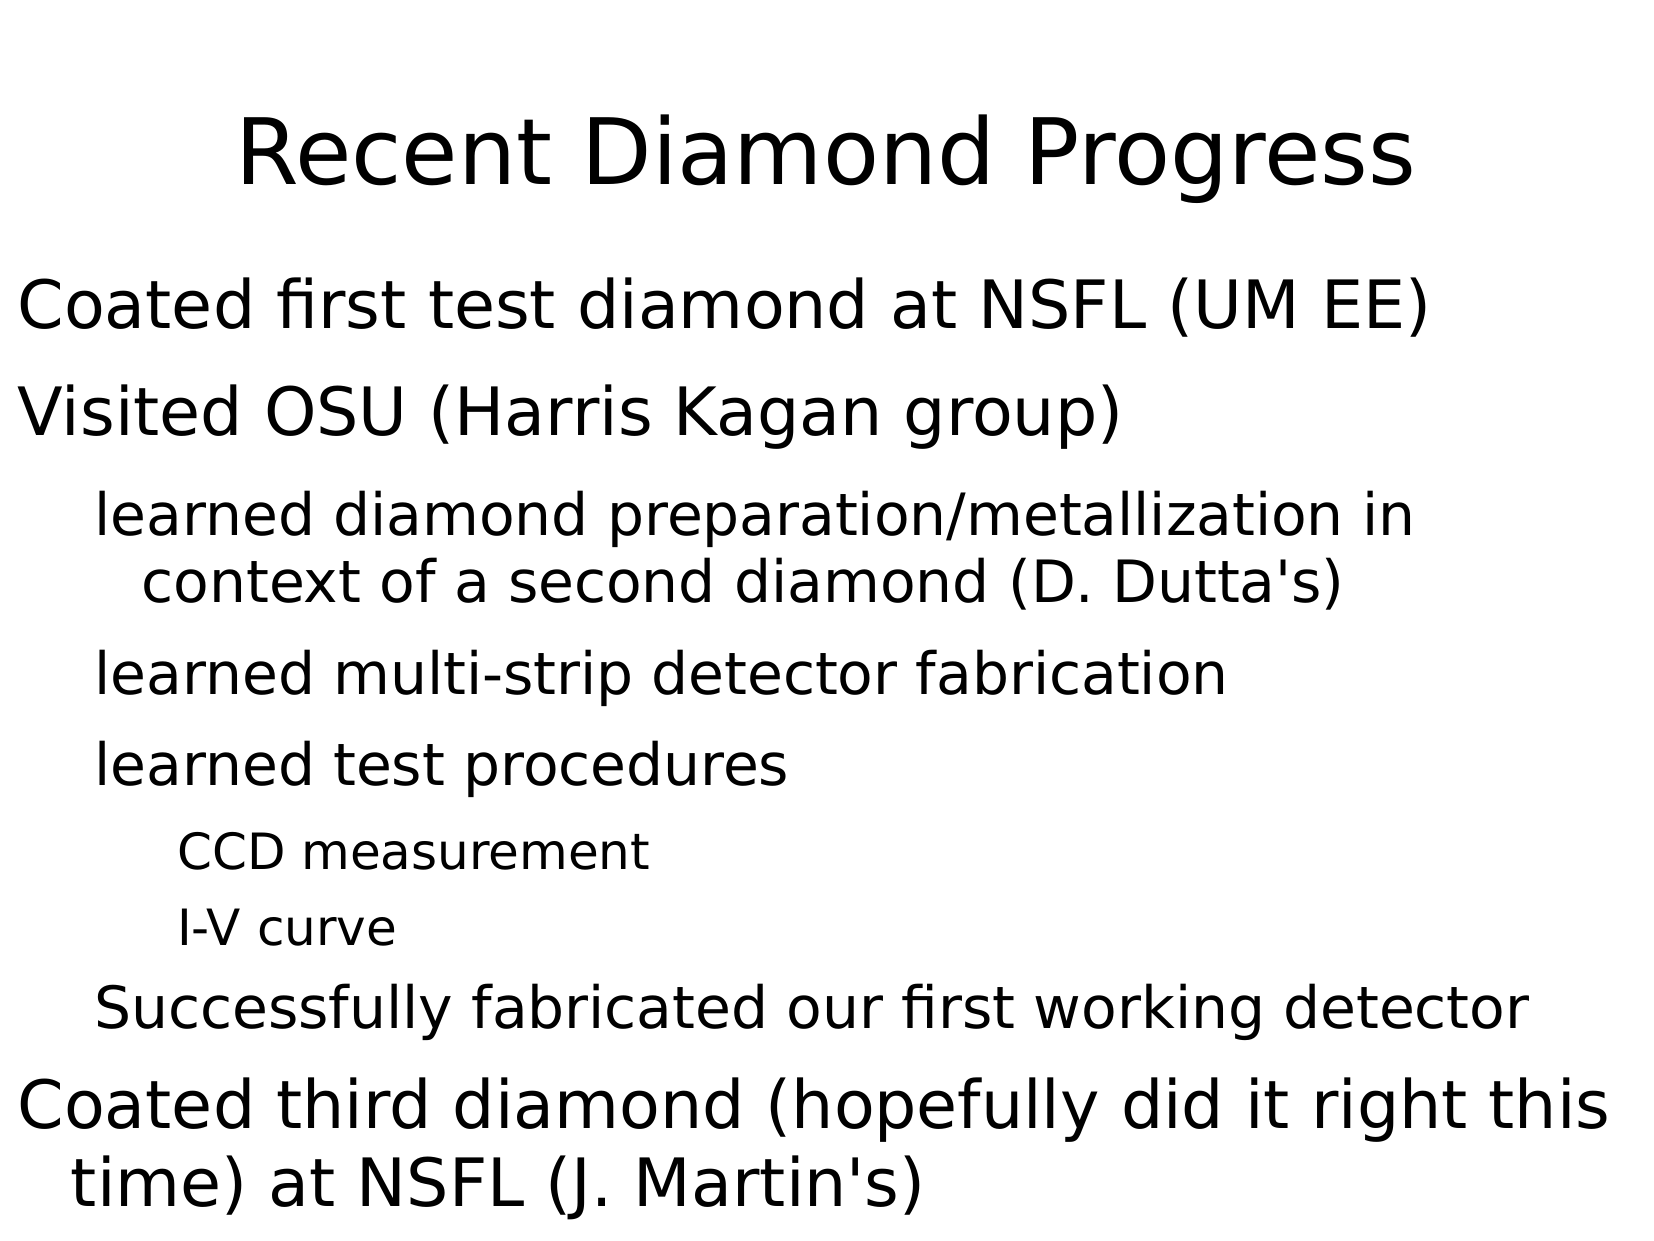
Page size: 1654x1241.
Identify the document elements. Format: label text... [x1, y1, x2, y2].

title Recent Diamond Progress [82, 49, 1571, 257]
list Coated first test diamond at NSFL (UM EE) Visited OSU (Harris Kagan group) learned diamond preparation/metallization in context of a second diamond (D. Dutta's) learned multi-strip detector fabrication learned test procedures CCD measurement I-V curve Successfully fabricated our first working detector Coated third diamond (hopefully did it right this time) at NSFL (J. Martin's) [0, 266, 1654, 1222]
